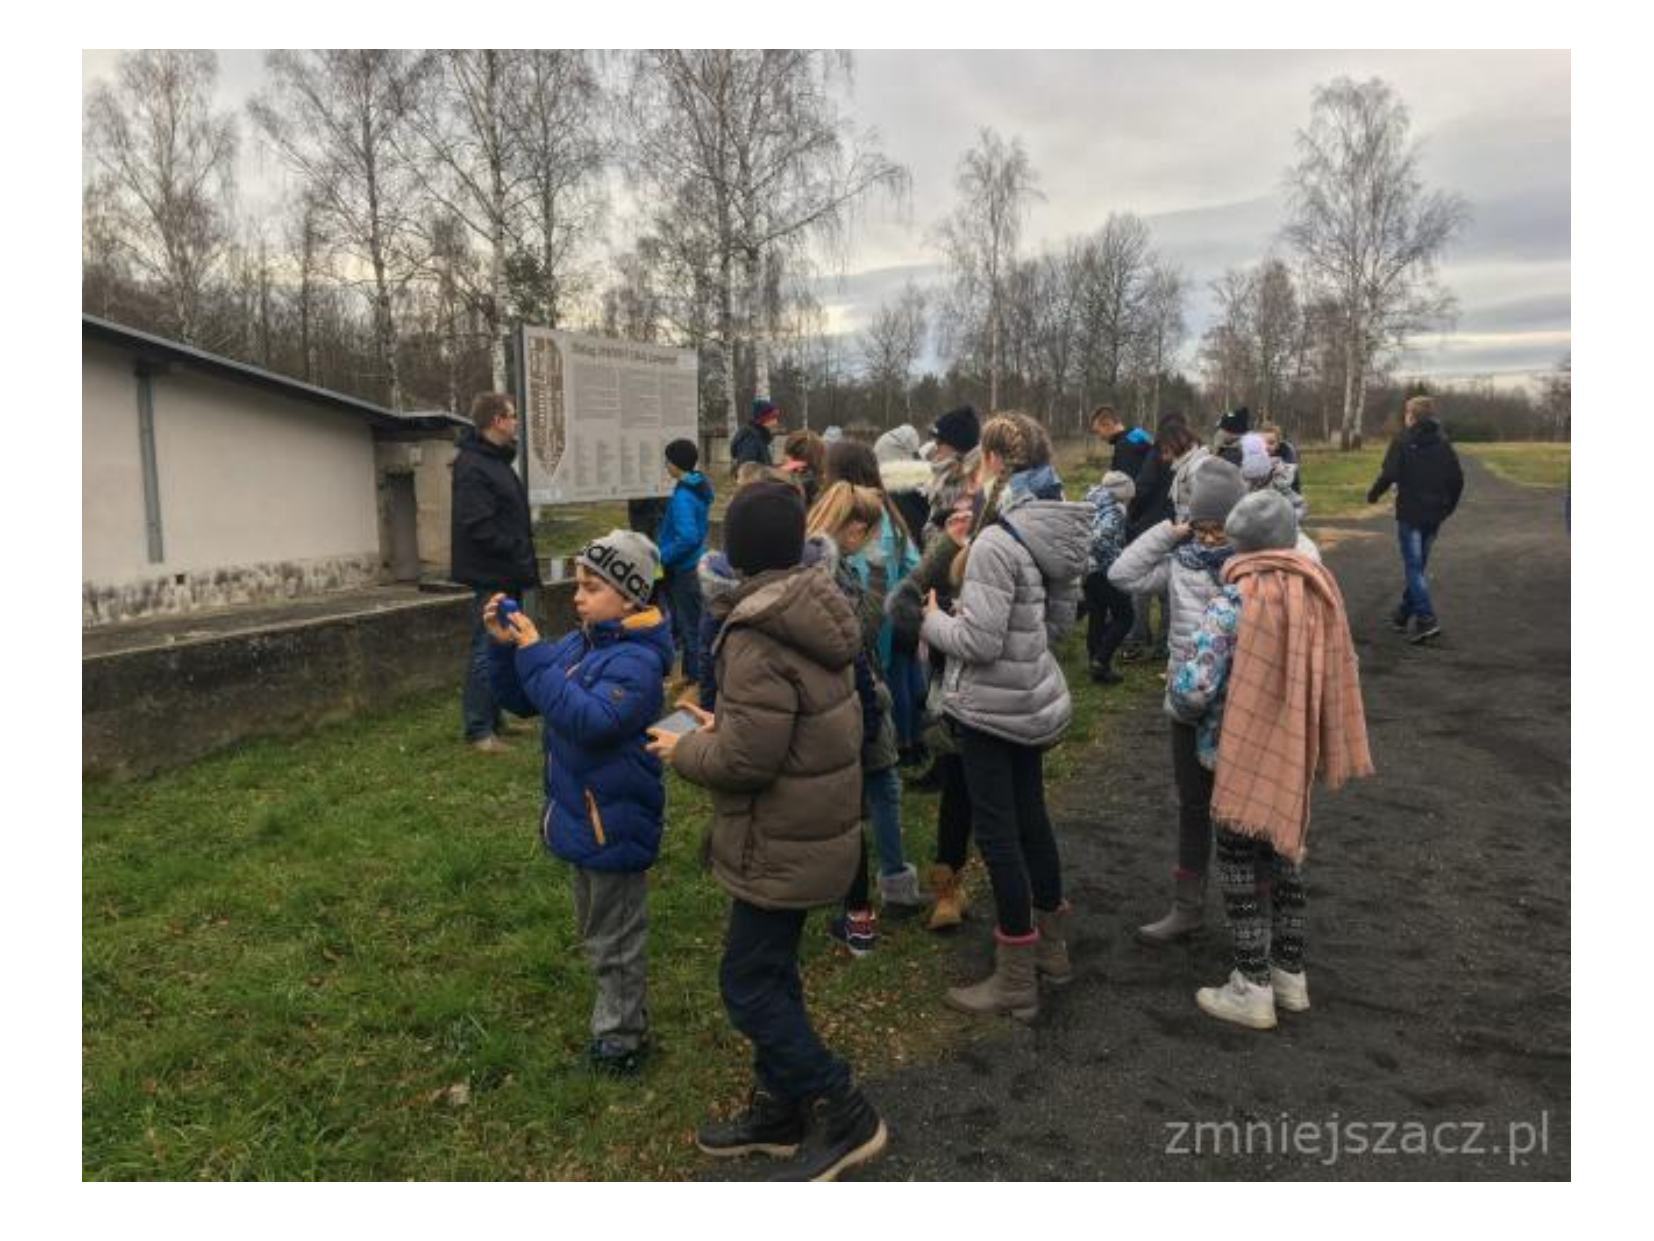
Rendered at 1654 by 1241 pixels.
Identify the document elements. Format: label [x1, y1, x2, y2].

picture [82, 49, 1571, 1182]
